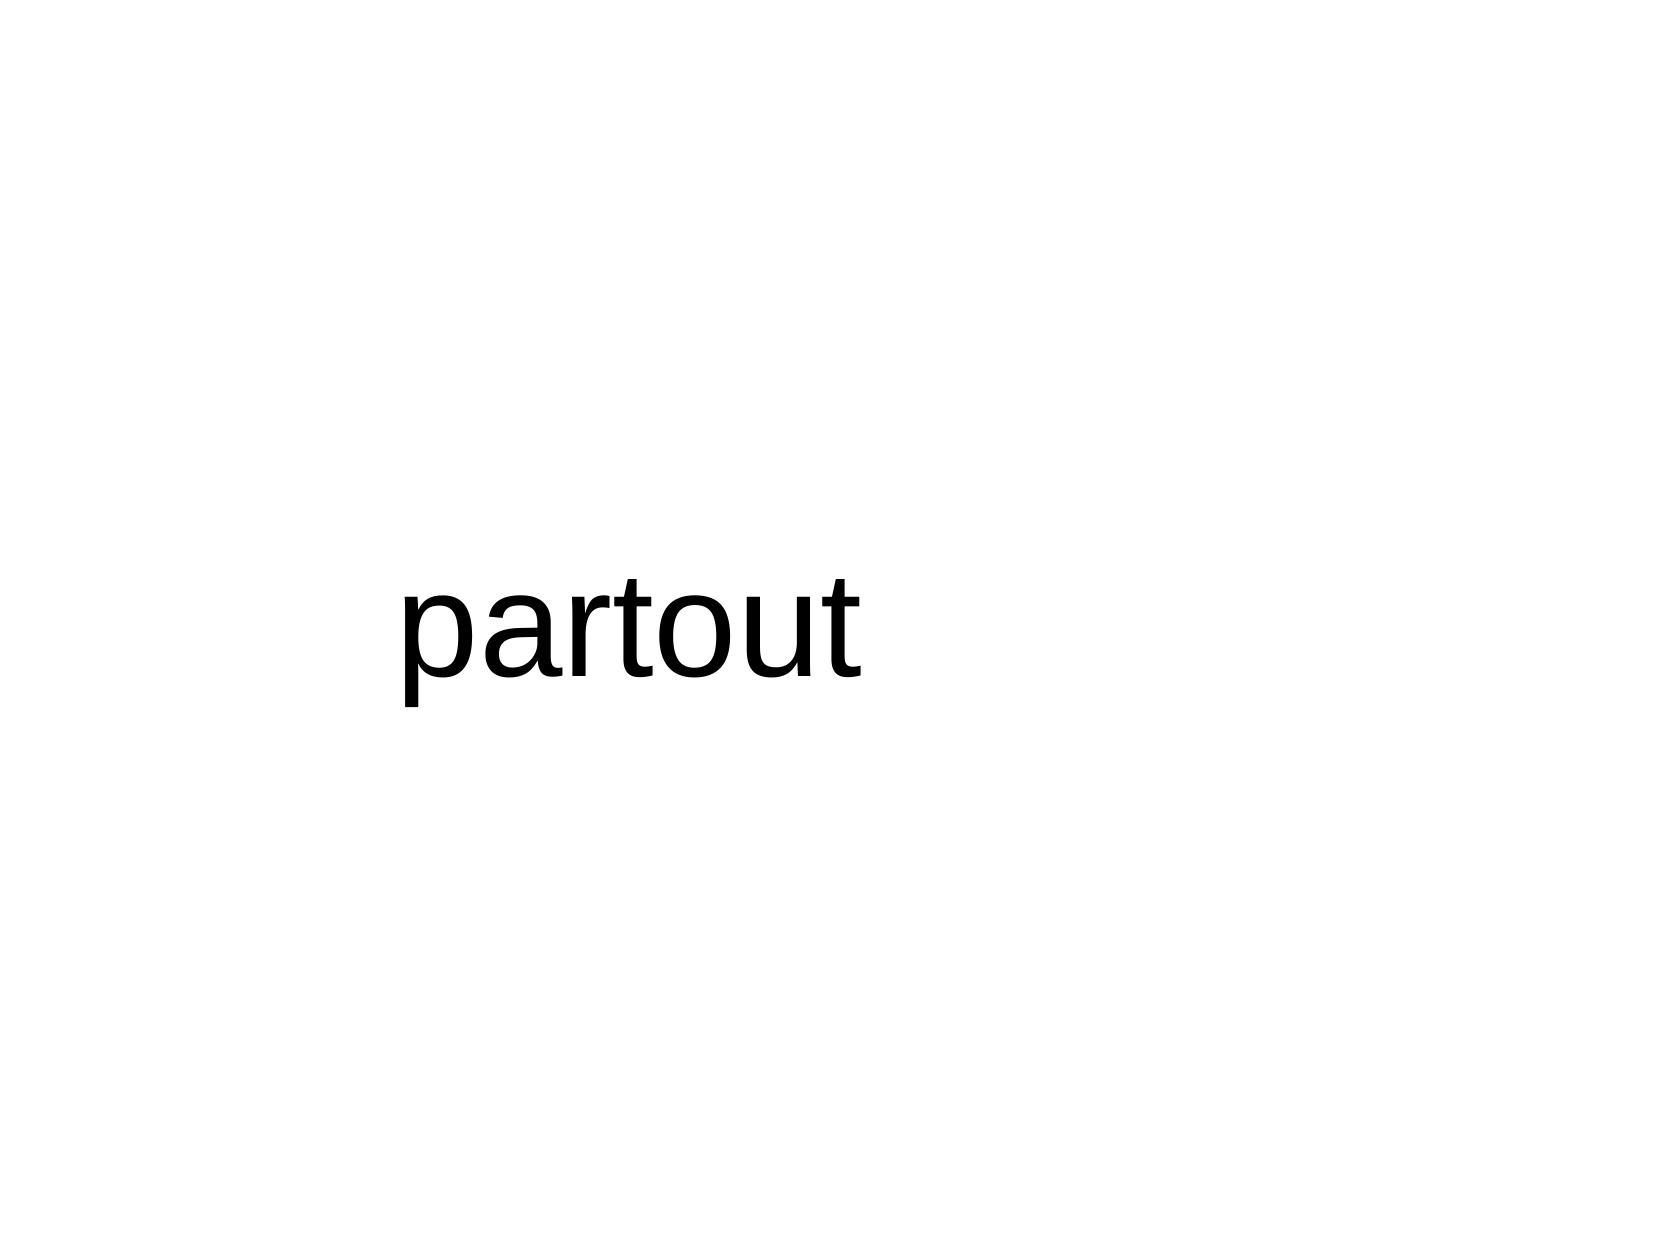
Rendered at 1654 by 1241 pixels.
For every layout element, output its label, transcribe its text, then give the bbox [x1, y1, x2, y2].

text_box partout [380, 533, 1279, 717]
